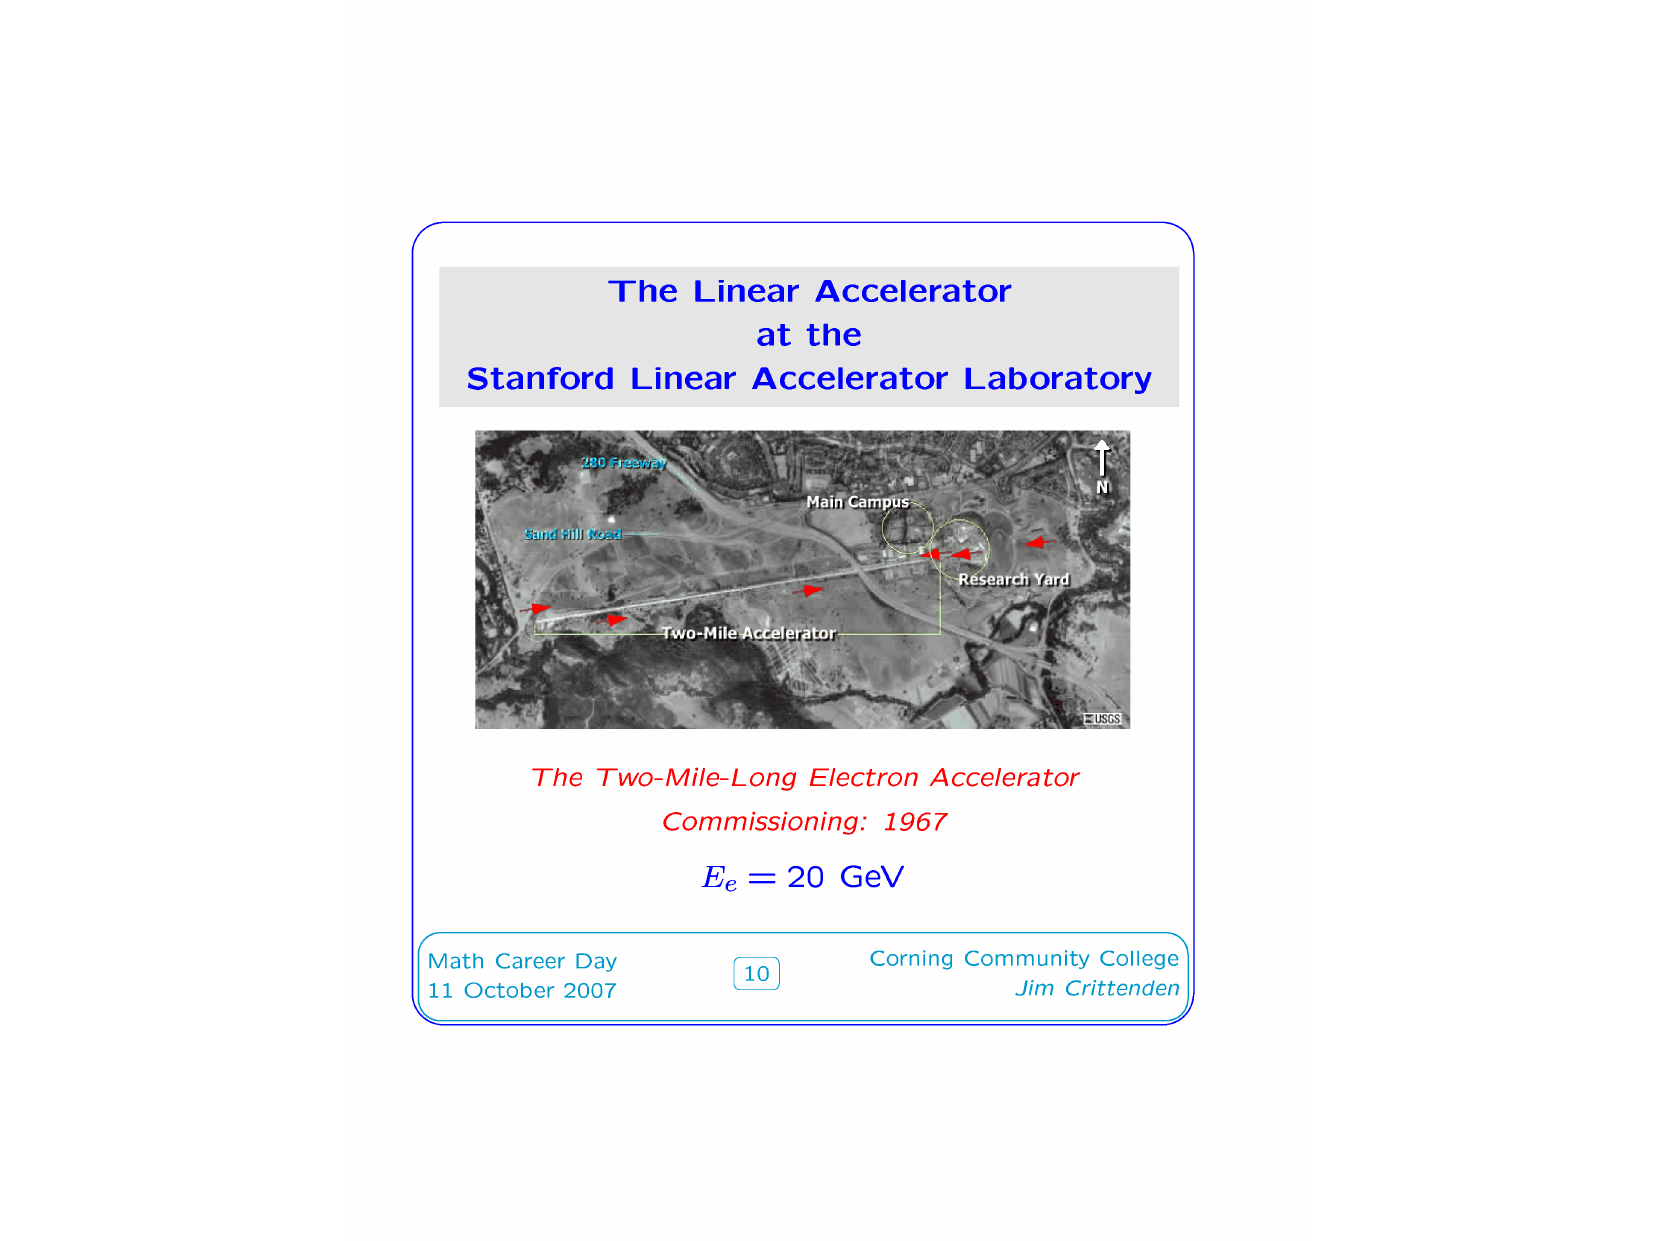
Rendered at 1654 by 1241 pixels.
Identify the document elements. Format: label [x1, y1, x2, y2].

picture [348, 0, 1307, 1241]
